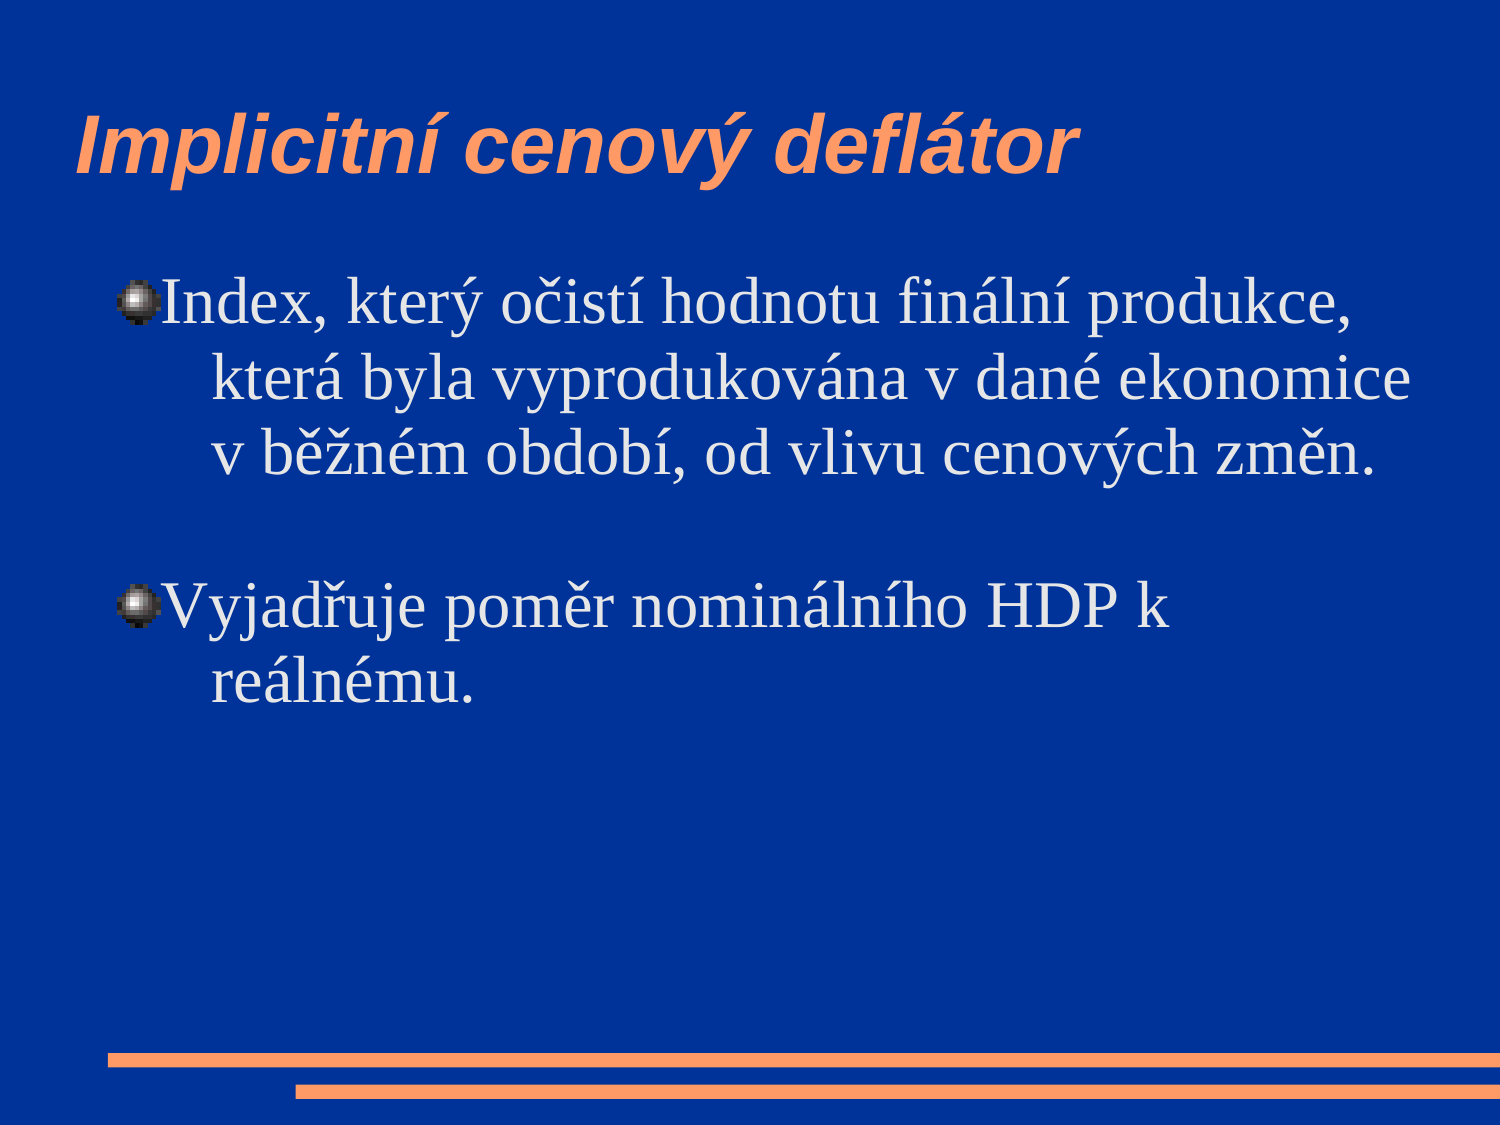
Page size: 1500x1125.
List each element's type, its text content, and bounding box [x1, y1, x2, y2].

list Index, který očistí hodnotu finální produkce, která byla vyprodukována v dané ekonomice v běžném období, od vlivu cenových změn. Vyjadřuje poměr nominálního HDP k reálnému. [75, 262, 1425, 992]
title Implicitní cenový deflátor [75, 35, 1425, 257]
